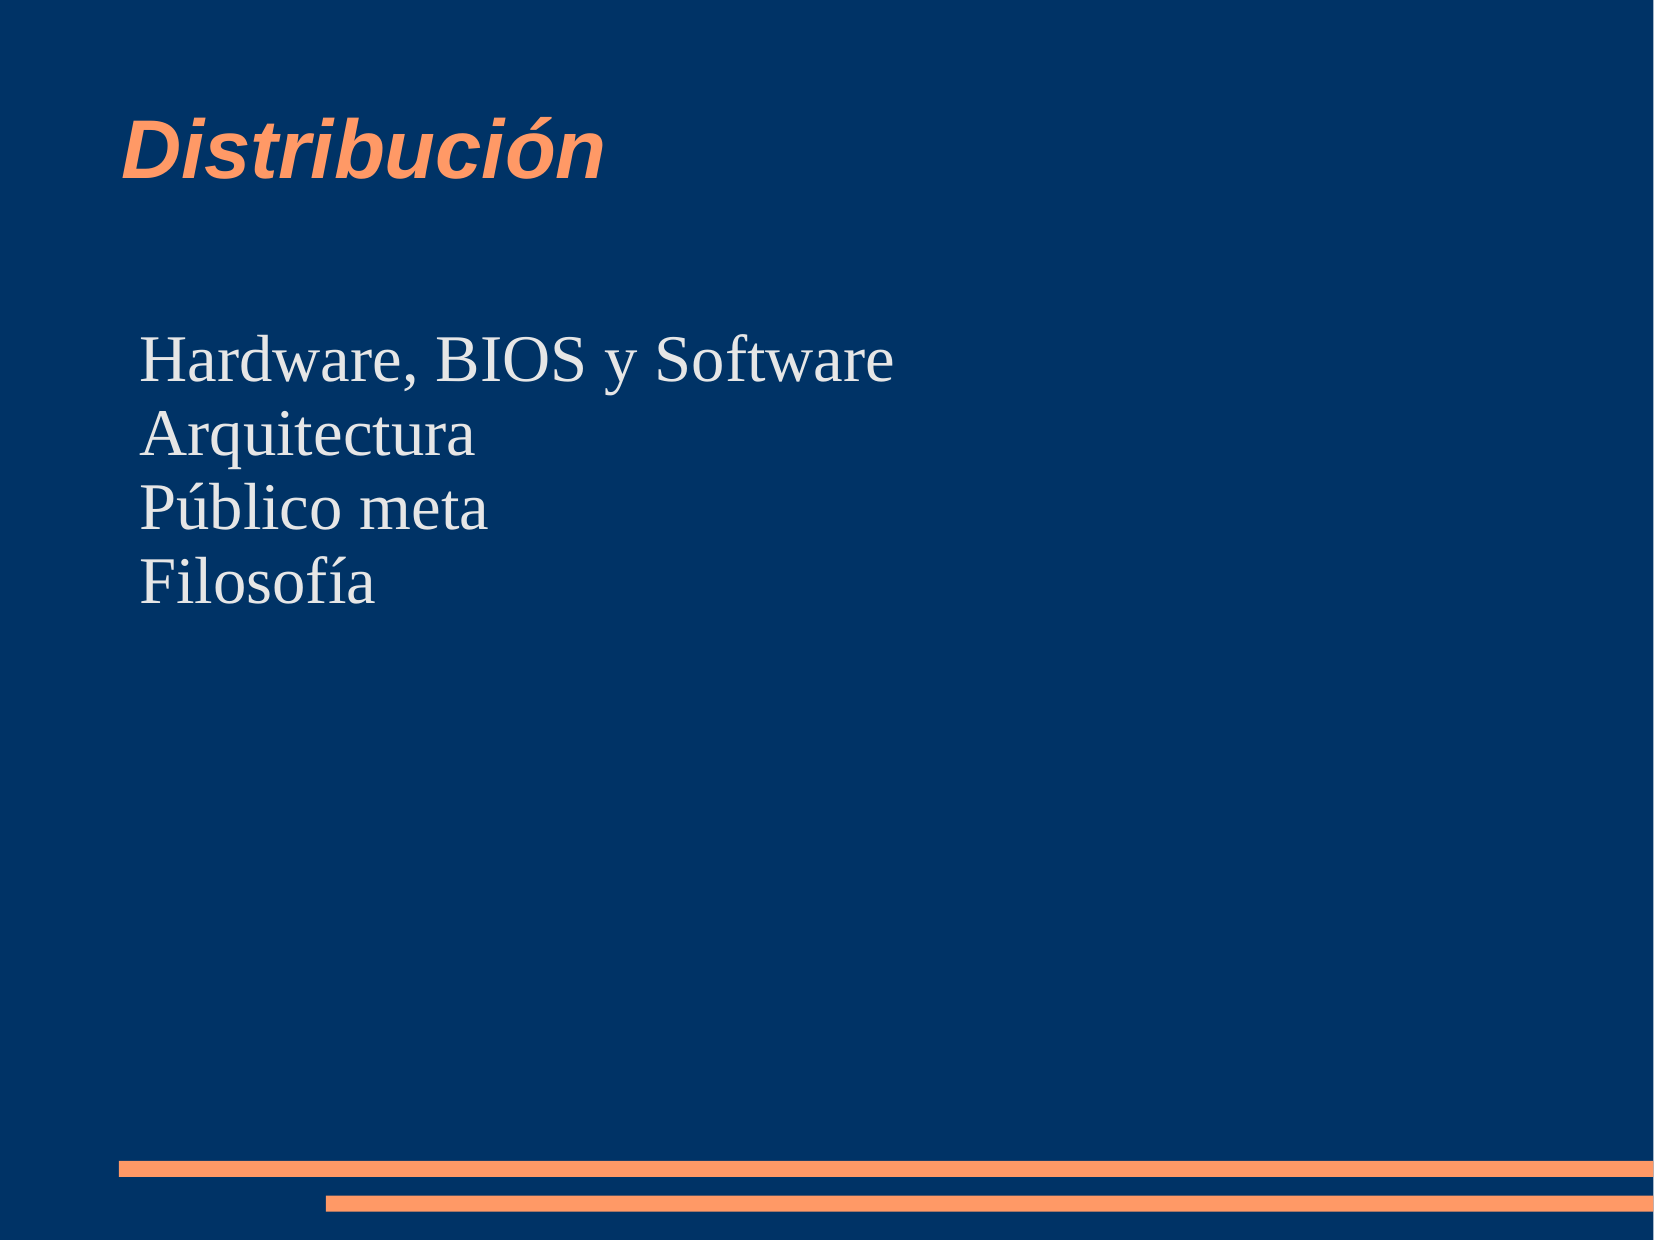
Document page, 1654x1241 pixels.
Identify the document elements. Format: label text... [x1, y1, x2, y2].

title Distribución [121, 53, 1534, 247]
list Hardware, BIOS y Software Arquitectura Público meta Filosofía [121, 322, 1561, 1133]
